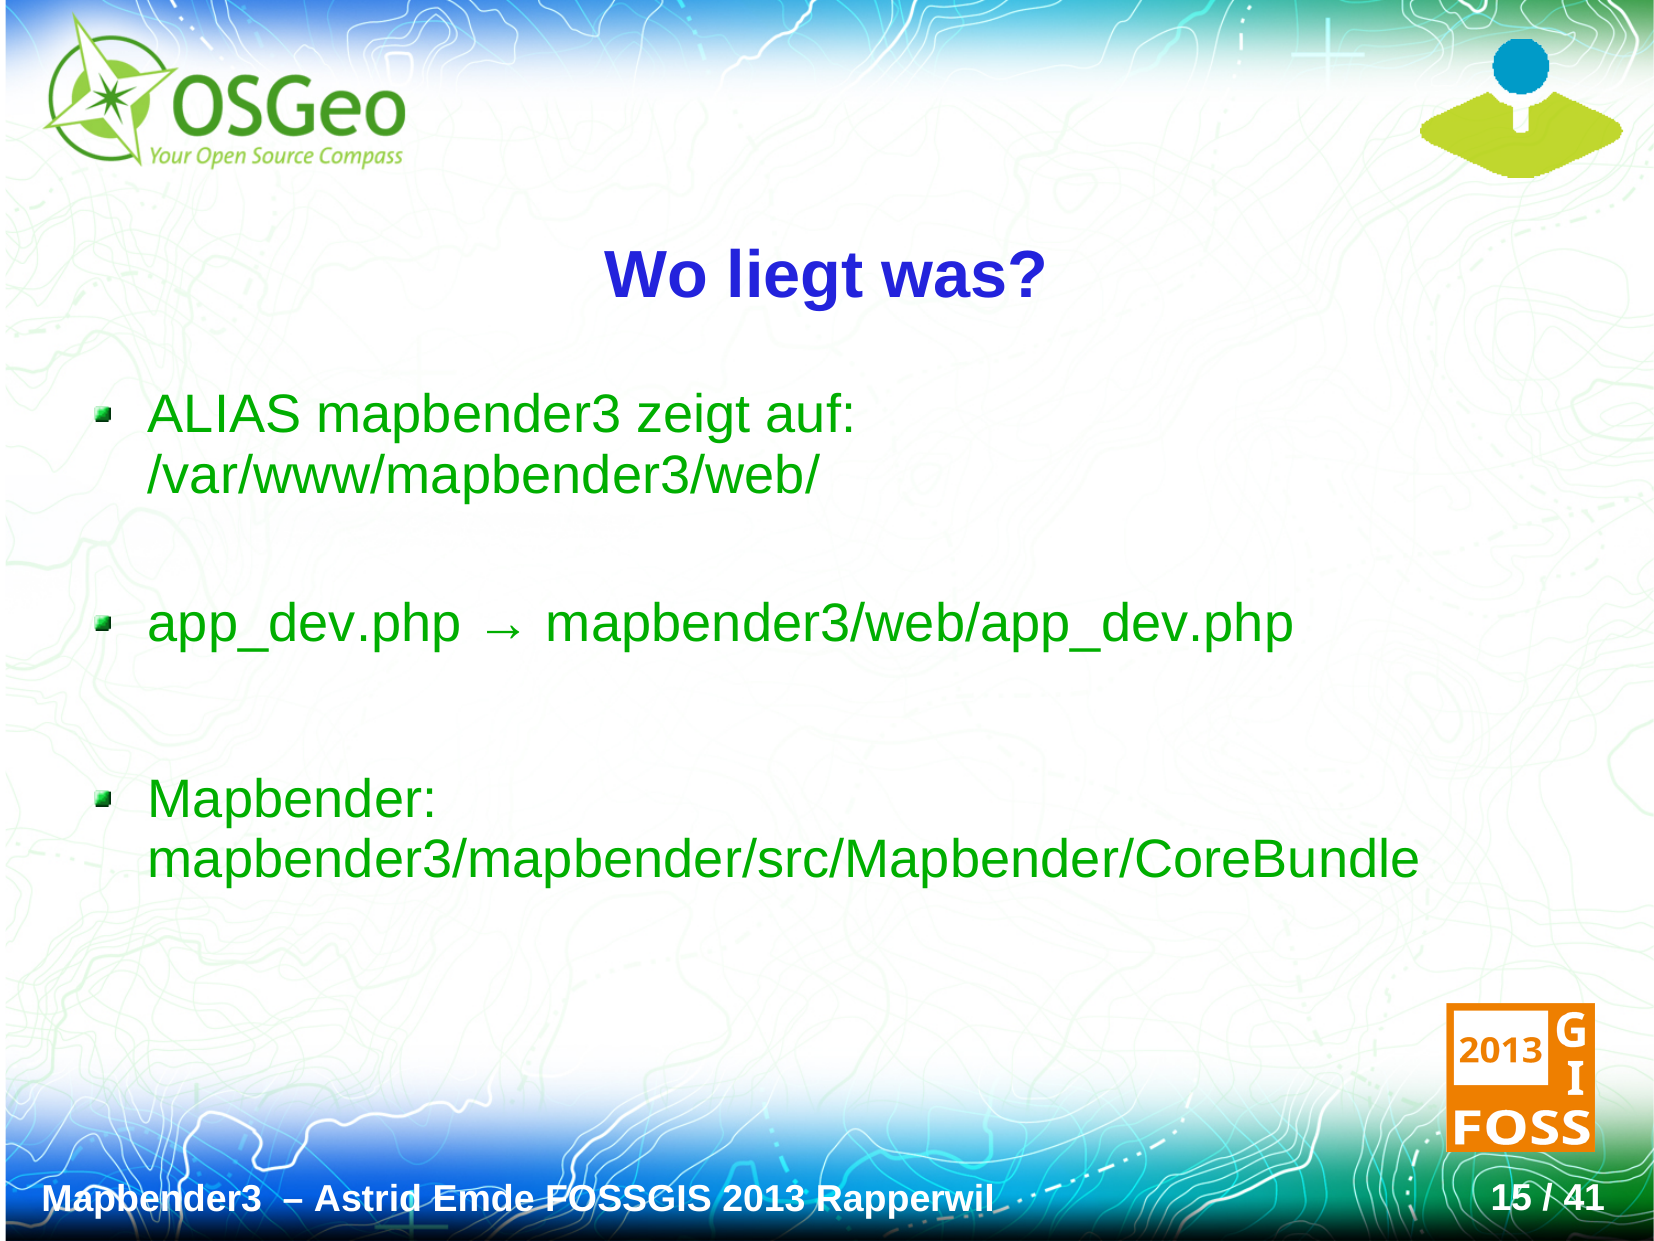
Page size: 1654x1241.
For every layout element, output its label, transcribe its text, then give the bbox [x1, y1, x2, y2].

list ALIAS mapbender3 zeigt auf: /var/www/mapbender3/web/ app_dev.php → mapbender3/web/app_dev.php Mapbender: mapbender3/mapbender/src/Mapbender/CoreBundle [76, 383, 1565, 1188]
title Wo liegt was? [82, 208, 1571, 342]
picture [5, 0, 1654, 1241]
